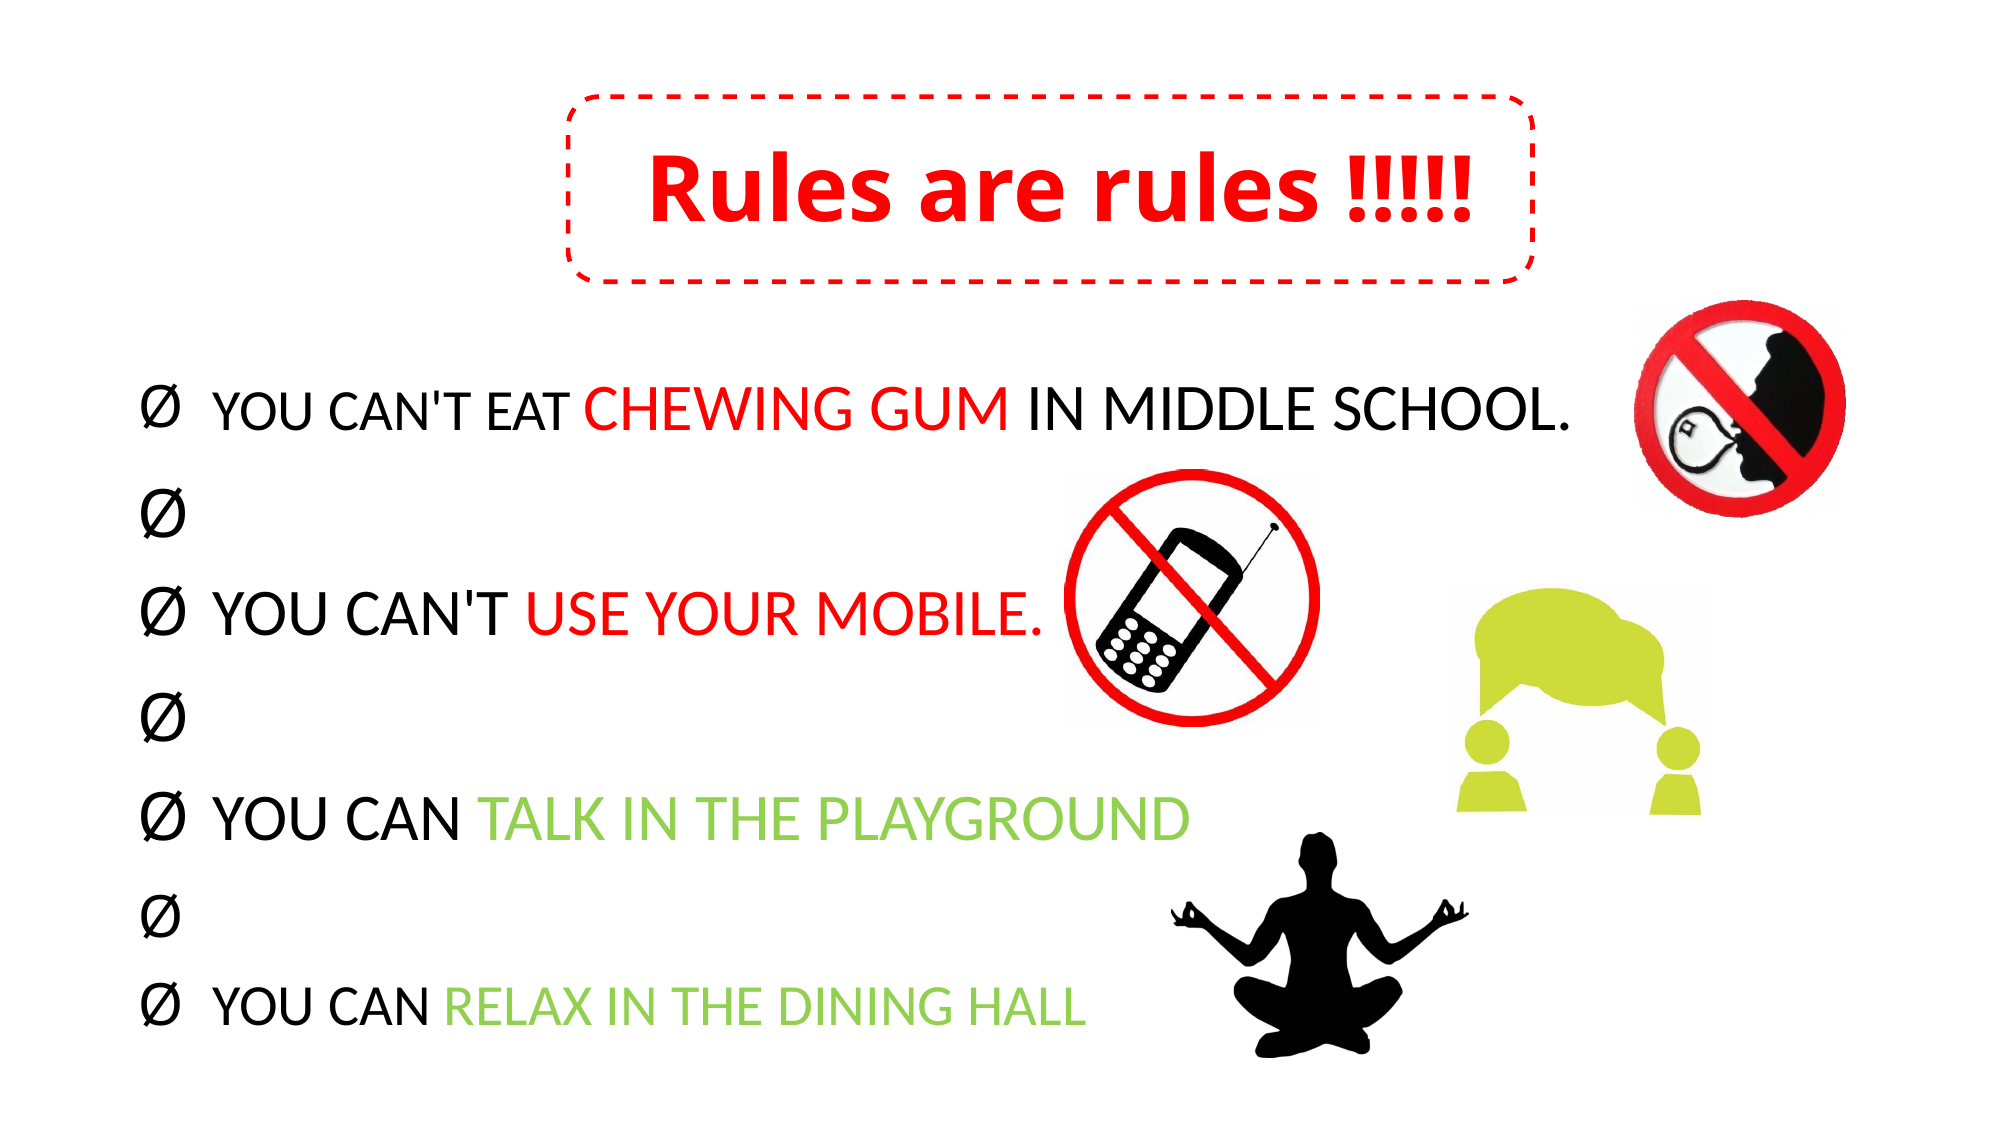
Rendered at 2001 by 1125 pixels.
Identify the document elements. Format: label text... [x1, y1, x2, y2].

picture [1171, 832, 1469, 1058]
picture [1064, 469, 1320, 727]
list YOU CAN'T EAT CHEWING GUM IN MIDDLE SCHOOL. YOU CAN'T USE YOUR MOBILE. YOU CAN TALK IN THE PLAYGROUND YOU CAN RELAX IN THE DINING HALL [122, 365, 1809, 1057]
picture [1450, 585, 1710, 818]
picture [1634, 300, 1846, 518]
title Rules are rules !!!!! [103, 82, 1829, 301]
